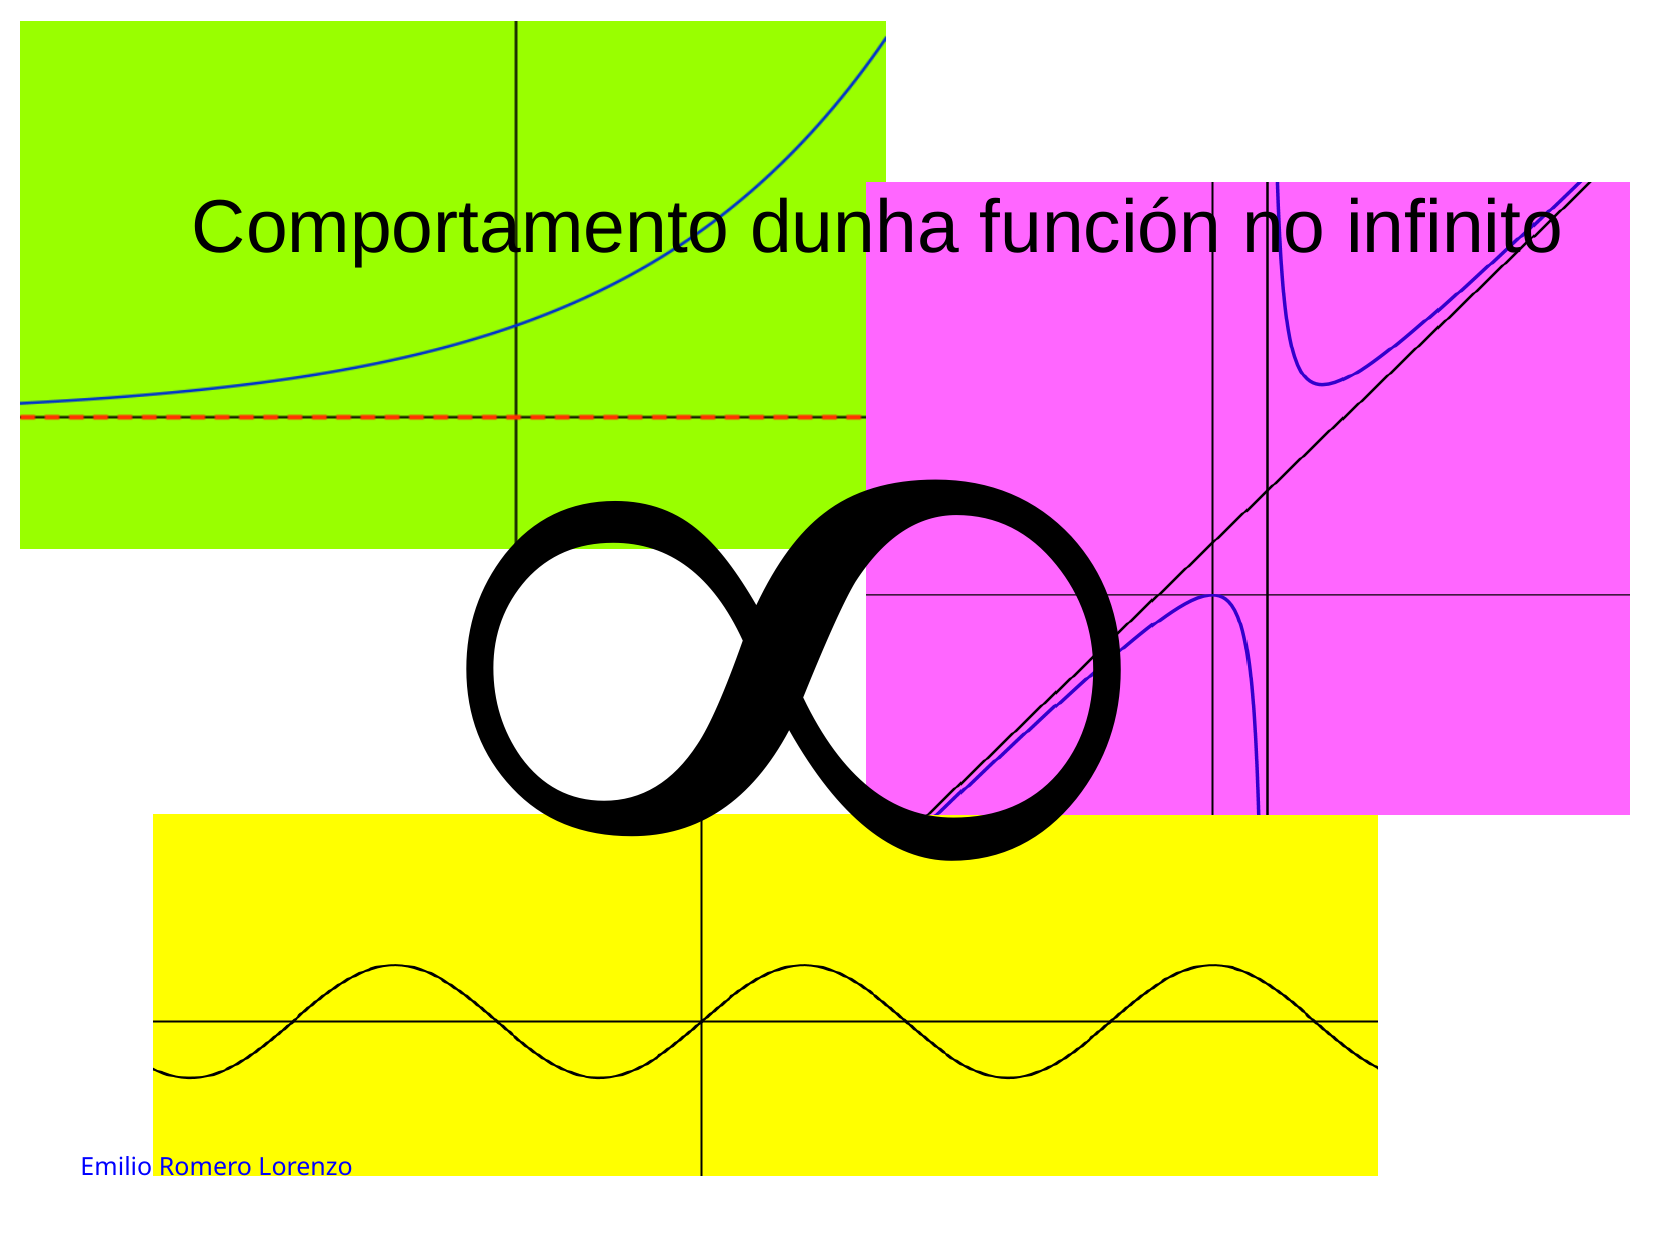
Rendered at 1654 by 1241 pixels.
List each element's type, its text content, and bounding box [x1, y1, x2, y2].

chart [342, 437, 1241, 910]
text_box Comportamento dunha función no infinito [177, 177, 1580, 276]
text_box Emilio Romero Lorenzo [57, 1134, 367, 1205]
picture [20, 21, 1630, 1176]
